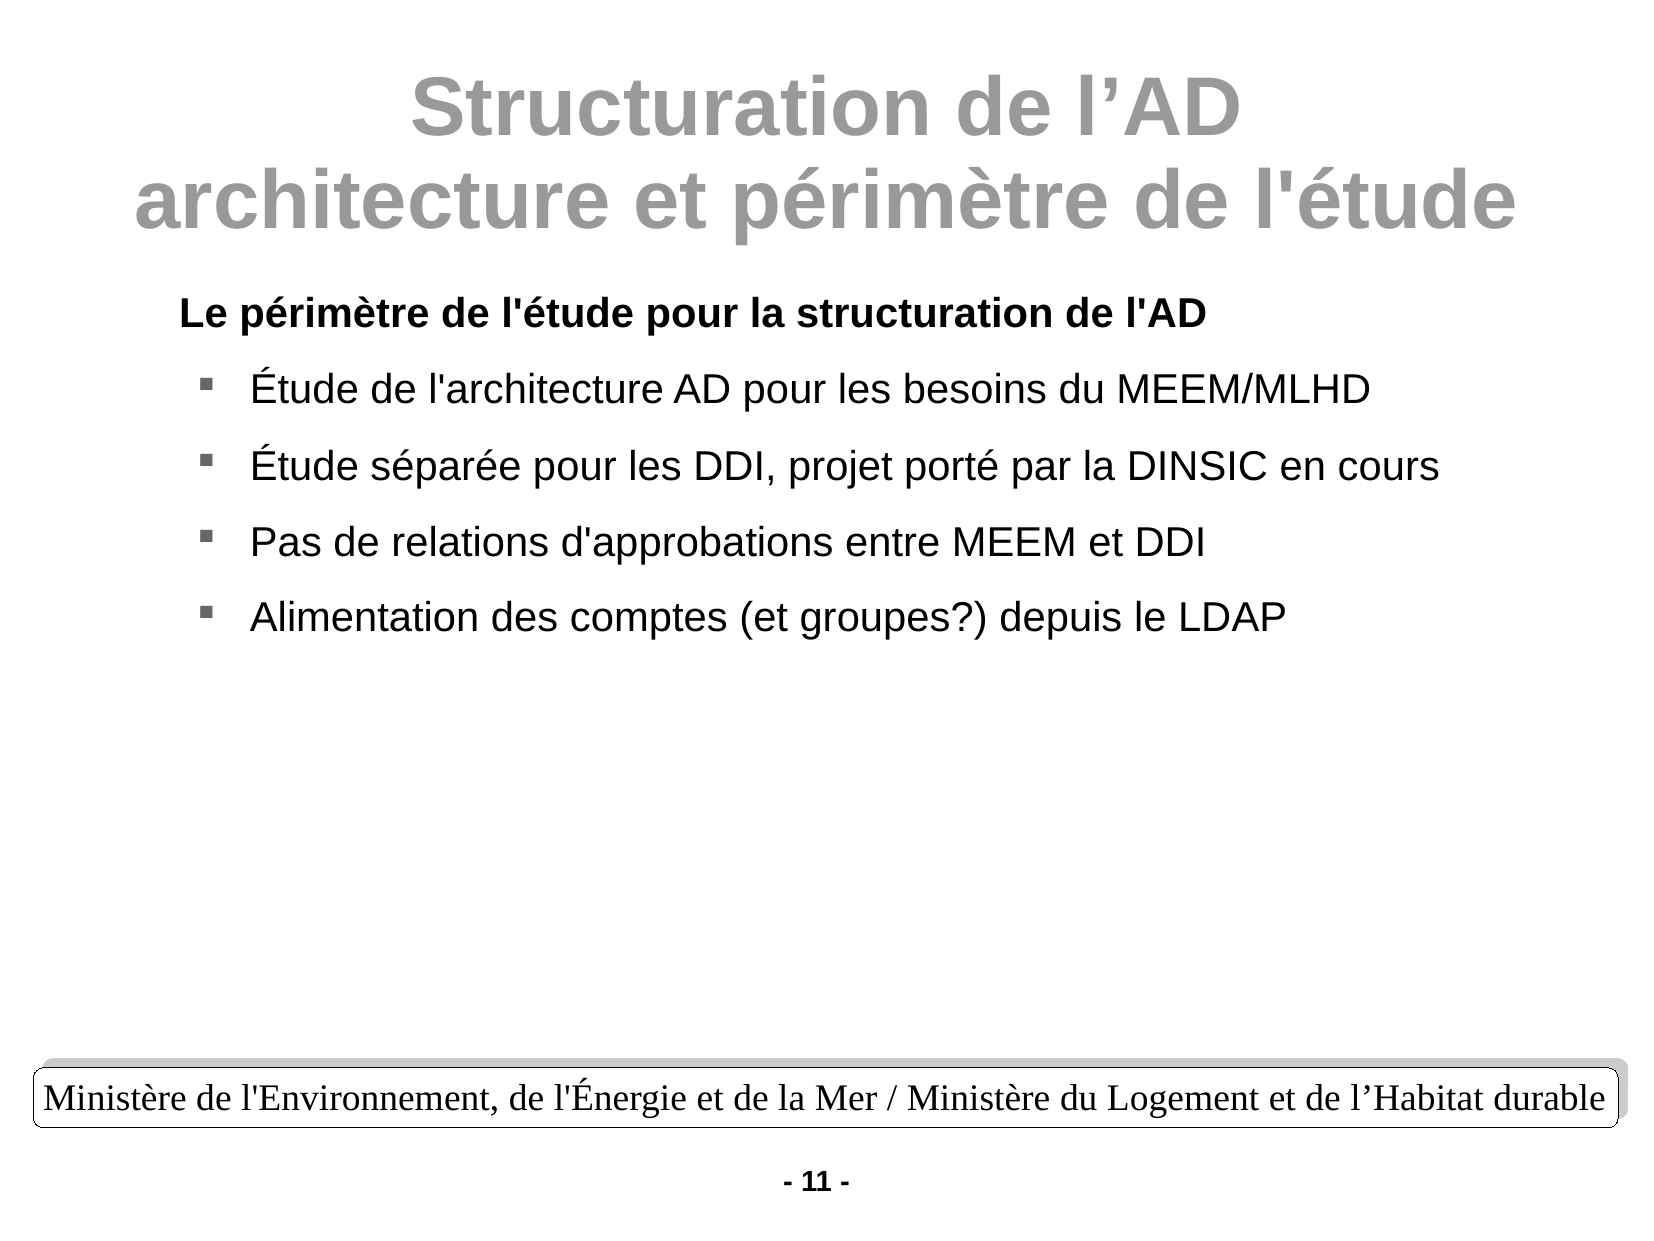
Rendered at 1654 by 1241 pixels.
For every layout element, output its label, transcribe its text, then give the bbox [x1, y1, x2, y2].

list Le périmètre de l'étude pour la structuration de l'AD Étude de l'architecture AD pour les besoins du MEEM/MLHD Étude séparée pour les DDI, projet porté par la DINSIC en cours Pas de relations d'approbations entre MEEM et DDI Alimentation des comptes (et groupes?) depuis le LDAP [179, 290, 1509, 1010]
title Structuration de l’AD architecture et périmètre de l'étude [82, 49, 1571, 257]
